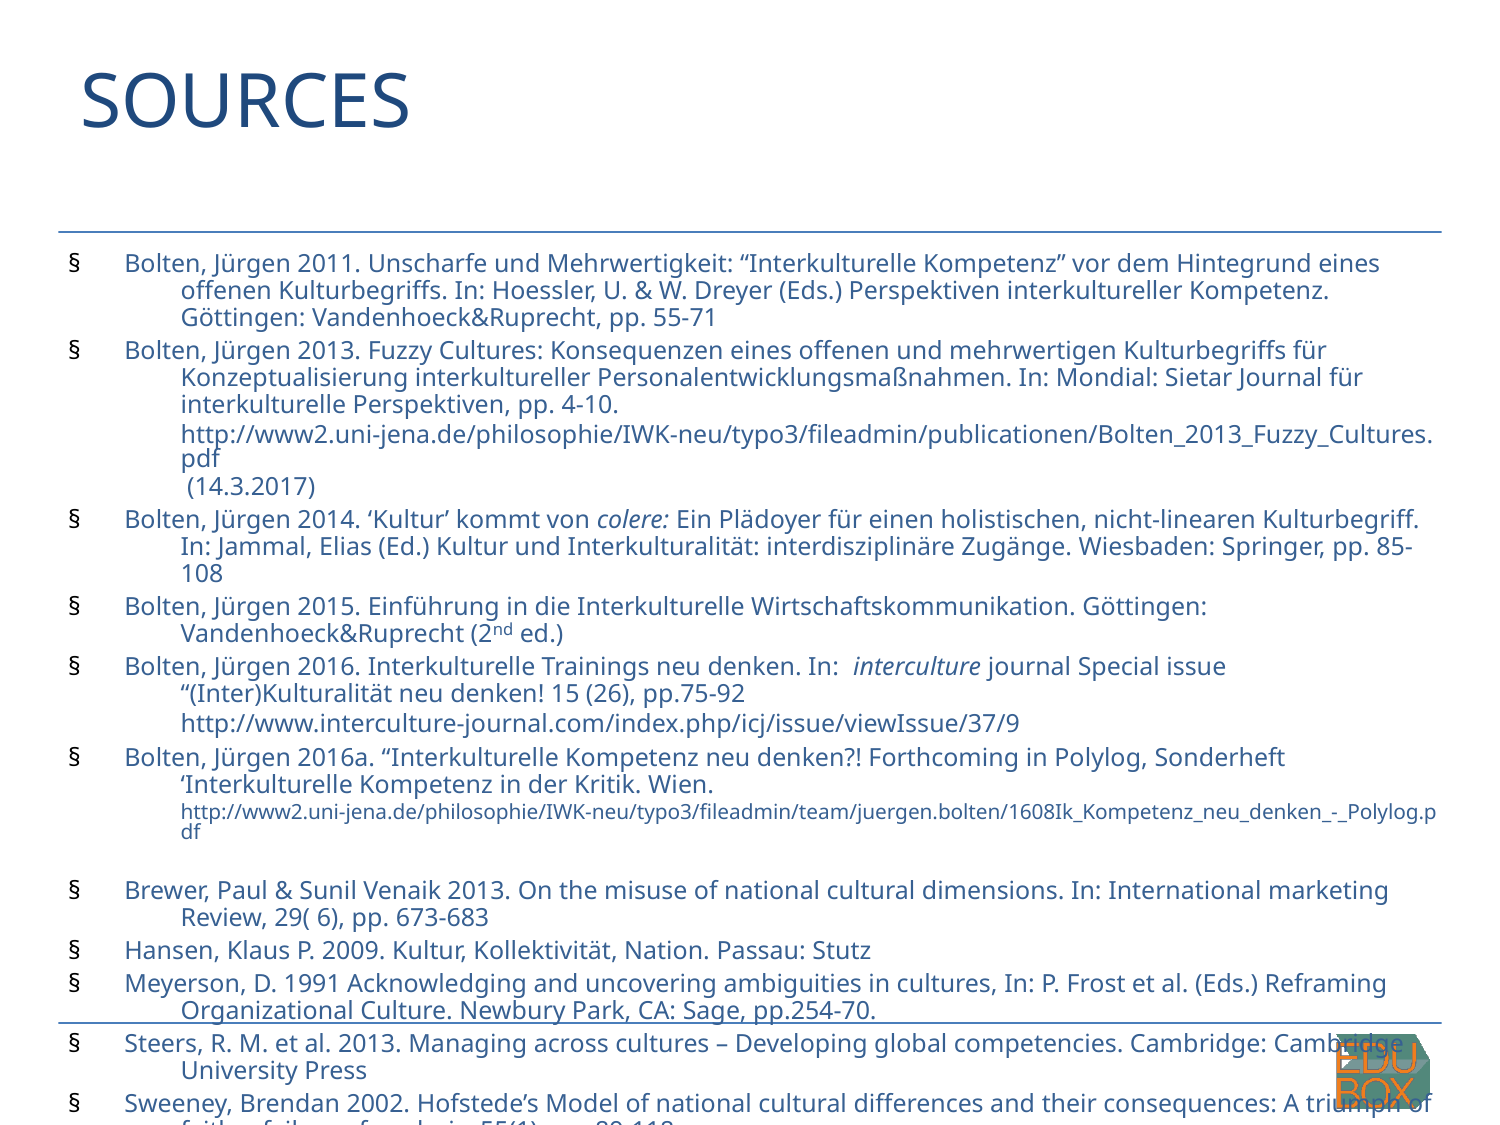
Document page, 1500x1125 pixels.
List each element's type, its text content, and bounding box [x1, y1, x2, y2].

list Bolten, Jürgen 2011. Unscharfe und Mehrwertigkeit: “Interkulturelle Kompetenz” vor dem Hintegrund eines offenen Kulturbegriffs. In: Hoessler, U. & W. Dreyer (Eds.) Perspektiven interkultureller Kompetenz. Göttingen: Vandenhoeck&Ruprecht, pp. 55-71 Bolten, Jürgen 2013. Fuzzy Cultures: Konsequenzen eines offenen und mehrwertigen Kulturbegriffs für Konzeptualisierung interkultureller Personalentwicklungsmaßnahmen. In: Mondial: Sietar Journal für interkulturelle Perspektiven, pp. 4-10. http://www2.uni-jena.de/philosophie/IWK-neu/typo3/fileadmin/publicationen/Bolten_2013_Fuzzy_Cultures.pdf (14.3.2017) Bolten, Jürgen 2014. ‘Kultur’ kommt von colere: Ein Plädoyer für einen holistischen, nicht-linearen Kulturbegriff. In: Jammal, Elias (Ed.) Kultur und Interkulturalität: interdisziplinäre Zugänge. Wiesbaden: Springer, pp. 85-108 Bolten, Jürgen 2015. Einführung in die Interkulturelle Wirtschaftskommunikation. Göttingen: Vandenhoeck&Ruprecht (2nd ed.) Bolten, Jürgen 2016. Interkulturelle Trainings neu denken. In: interculture journal Special issue “(Inter)Kulturalität neu denken! 15 (26), pp.75-92 http://www.interculture-journal.com/index.php/icj/issue/viewIssue/37/9 Bolten, Jürgen 2016a. “Interkulturelle Kompetenz neu denken?! Forthcoming in Polylog, Sonderheft ‘Interkulturelle Kompetenz in der Kritik. Wien. http://www2.uni-jena.de/philosophie/IWK-neu/typo3/fileadmin/team/juergen.bolten/1608Ik_Kompetenz_neu_denken_-_Polylog.pdf Brewer, Paul & Sunil Venaik 2013. On the misuse of national cultural dimensions. In: International marketing Review, 29( 6), pp. 673-683 Hansen, Klaus P. 2009. Kultur, Kollektivität, Nation. Passau: Stutz Meyerson, D. 1991 Acknowledging and uncovering ambiguities in cultures, In: P. Frost et al. (Eds.) Reframing Organizational Culture. Newbury Park, CA: Sage, pp.254-70. Steers, R. M. et al. 2013. Managing across cultures – Developing global competencies. Cambridge: Cambridge University Press Sweeney, Brendan 2002. Hofstede’s Model of national cultural differences and their consequences: A triumph of faith-a failure of analysis. 55(1), pp. 89-118 [53, 243, 1459, 1059]
picture [1374, 1100, 1382, 1110]
title SOURCES [64, 42, 1040, 153]
picture [1328, 1059, 1437, 1114]
